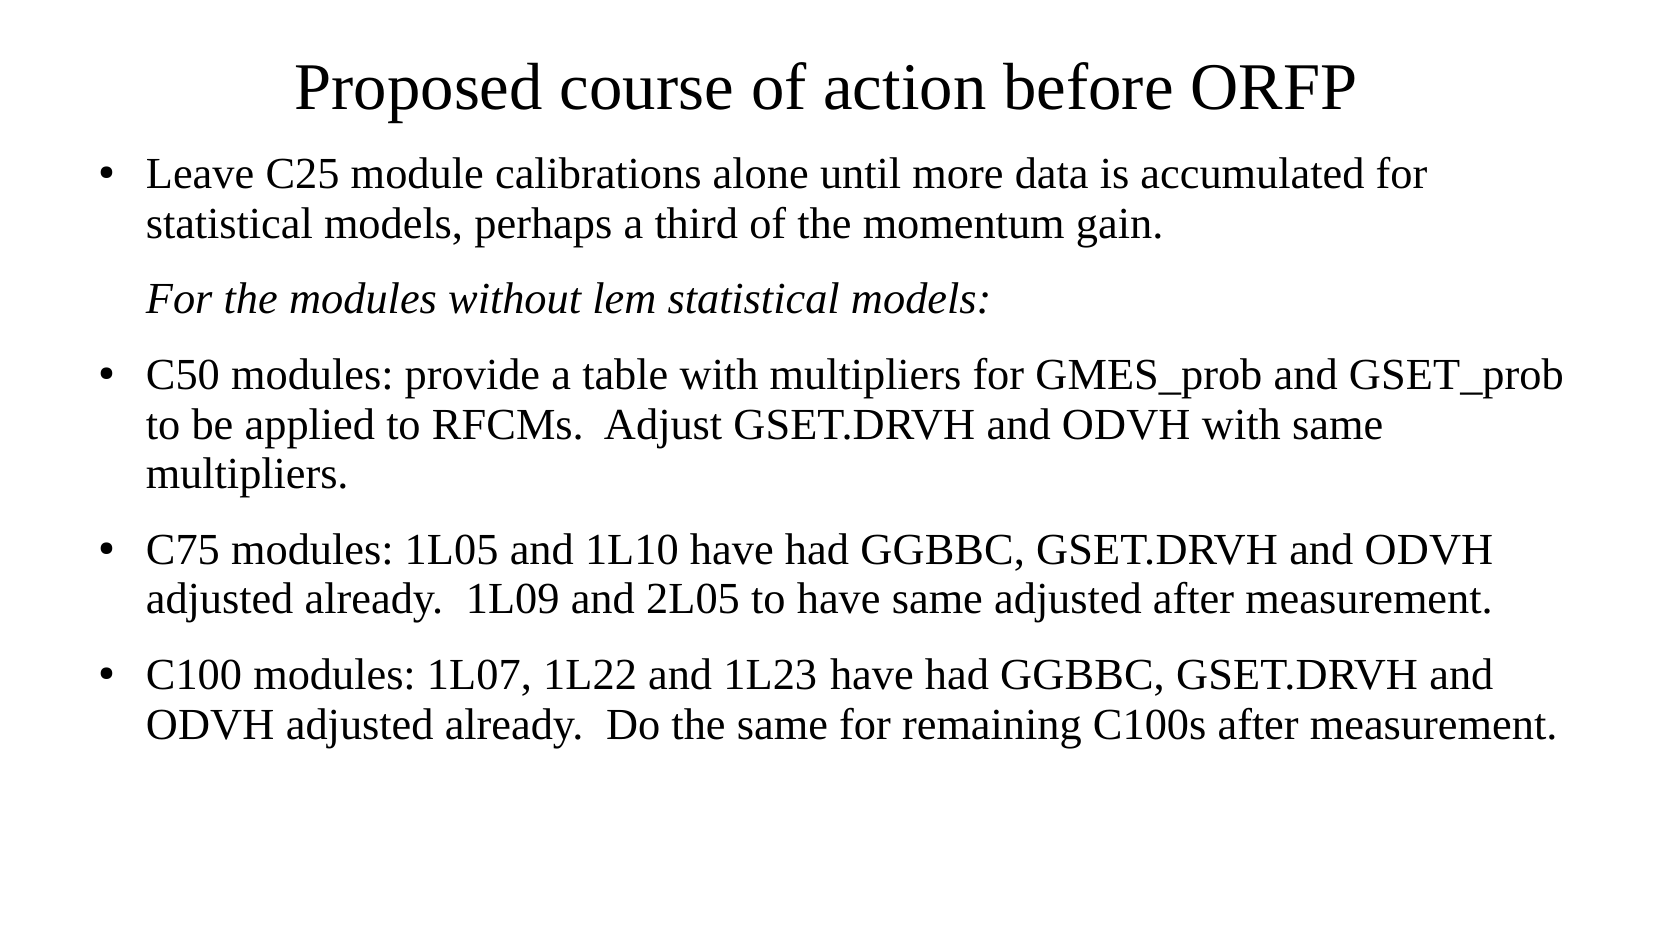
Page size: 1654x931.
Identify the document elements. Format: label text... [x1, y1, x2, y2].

title Proposed course of action before ORFP [82, 37, 1571, 138]
list Leave C25 module calibrations alone until more data is accumulated for statistical models, perhaps a third of the momentum gain. For the modules without lem statistical models: C50 modules: provide a table with multipliers for GMES_prob and GSET_prob to be applied to RFCMs. Adjust GSET.DRVH and ODVH with same multipliers. C75 modules: 1L05 and 1L10 have had GGBBC, GSET.DRVH and ODVH adjusted already. 1L09 and 2L05 to have same adjusted after measurement. C100 modules: 1L07, 1L22 and 1L23 have had GGBBC, GSET.DRVH and ODVH adjusted already. Do the same for remaining C100s after measurement. [82, 148, 1571, 758]
